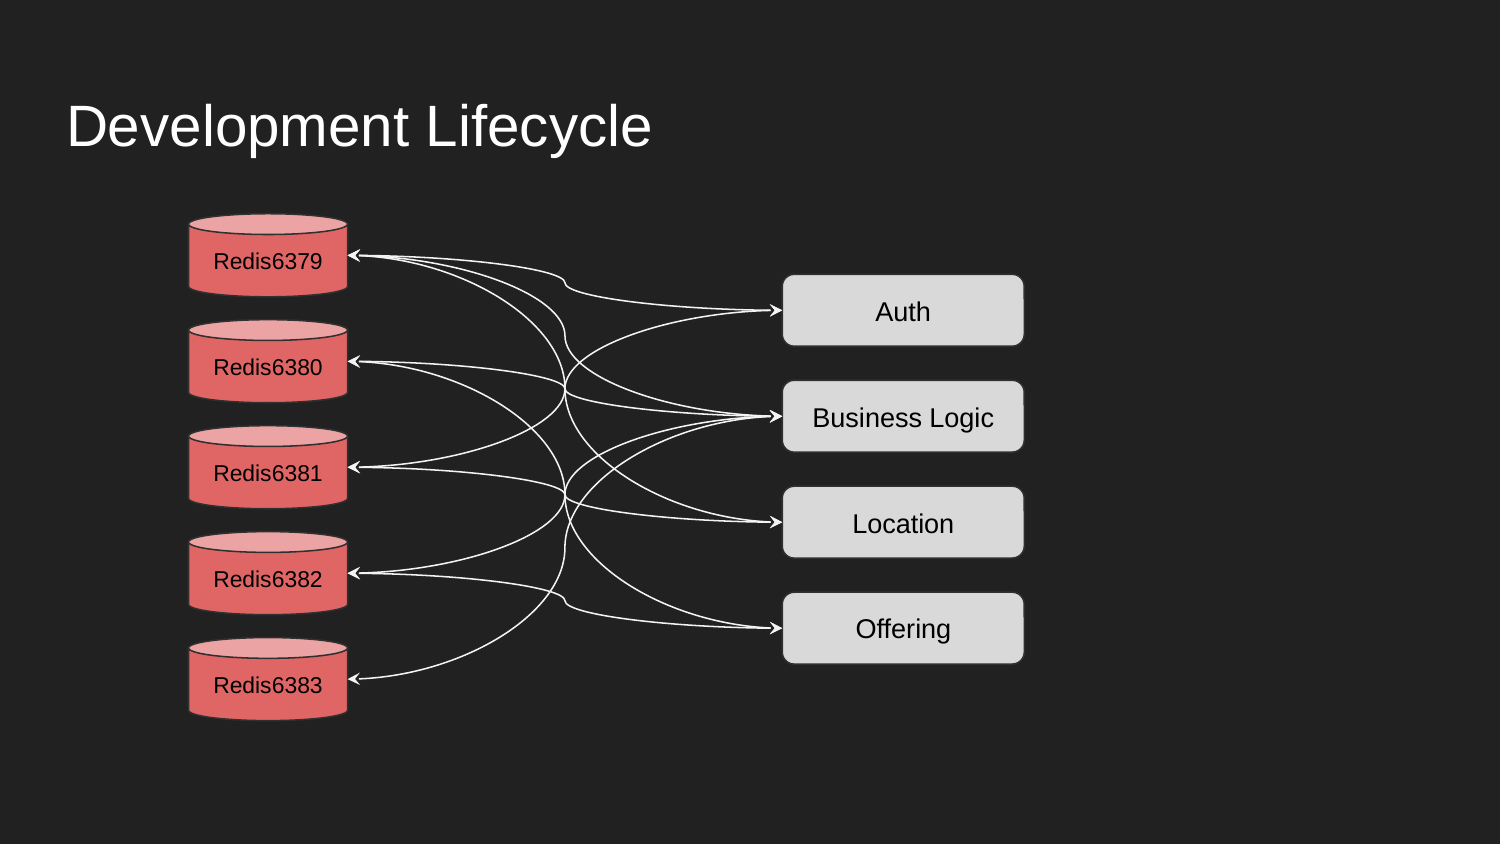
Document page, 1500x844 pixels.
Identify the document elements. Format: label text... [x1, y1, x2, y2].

text_box Redis6379 [188, 226, 348, 297]
text_box Location [782, 486, 1025, 559]
title Development Lifecycle [51, 72, 1449, 167]
text_box Offering [782, 592, 1025, 665]
text_box Redis6381 [188, 438, 348, 509]
text_box Business Logic [782, 380, 1025, 453]
text_box Auth [782, 274, 1025, 347]
text_box Redis6382 [188, 543, 348, 615]
text_box Redis6380 [188, 332, 348, 403]
text_box Redis6383 [188, 649, 348, 721]
